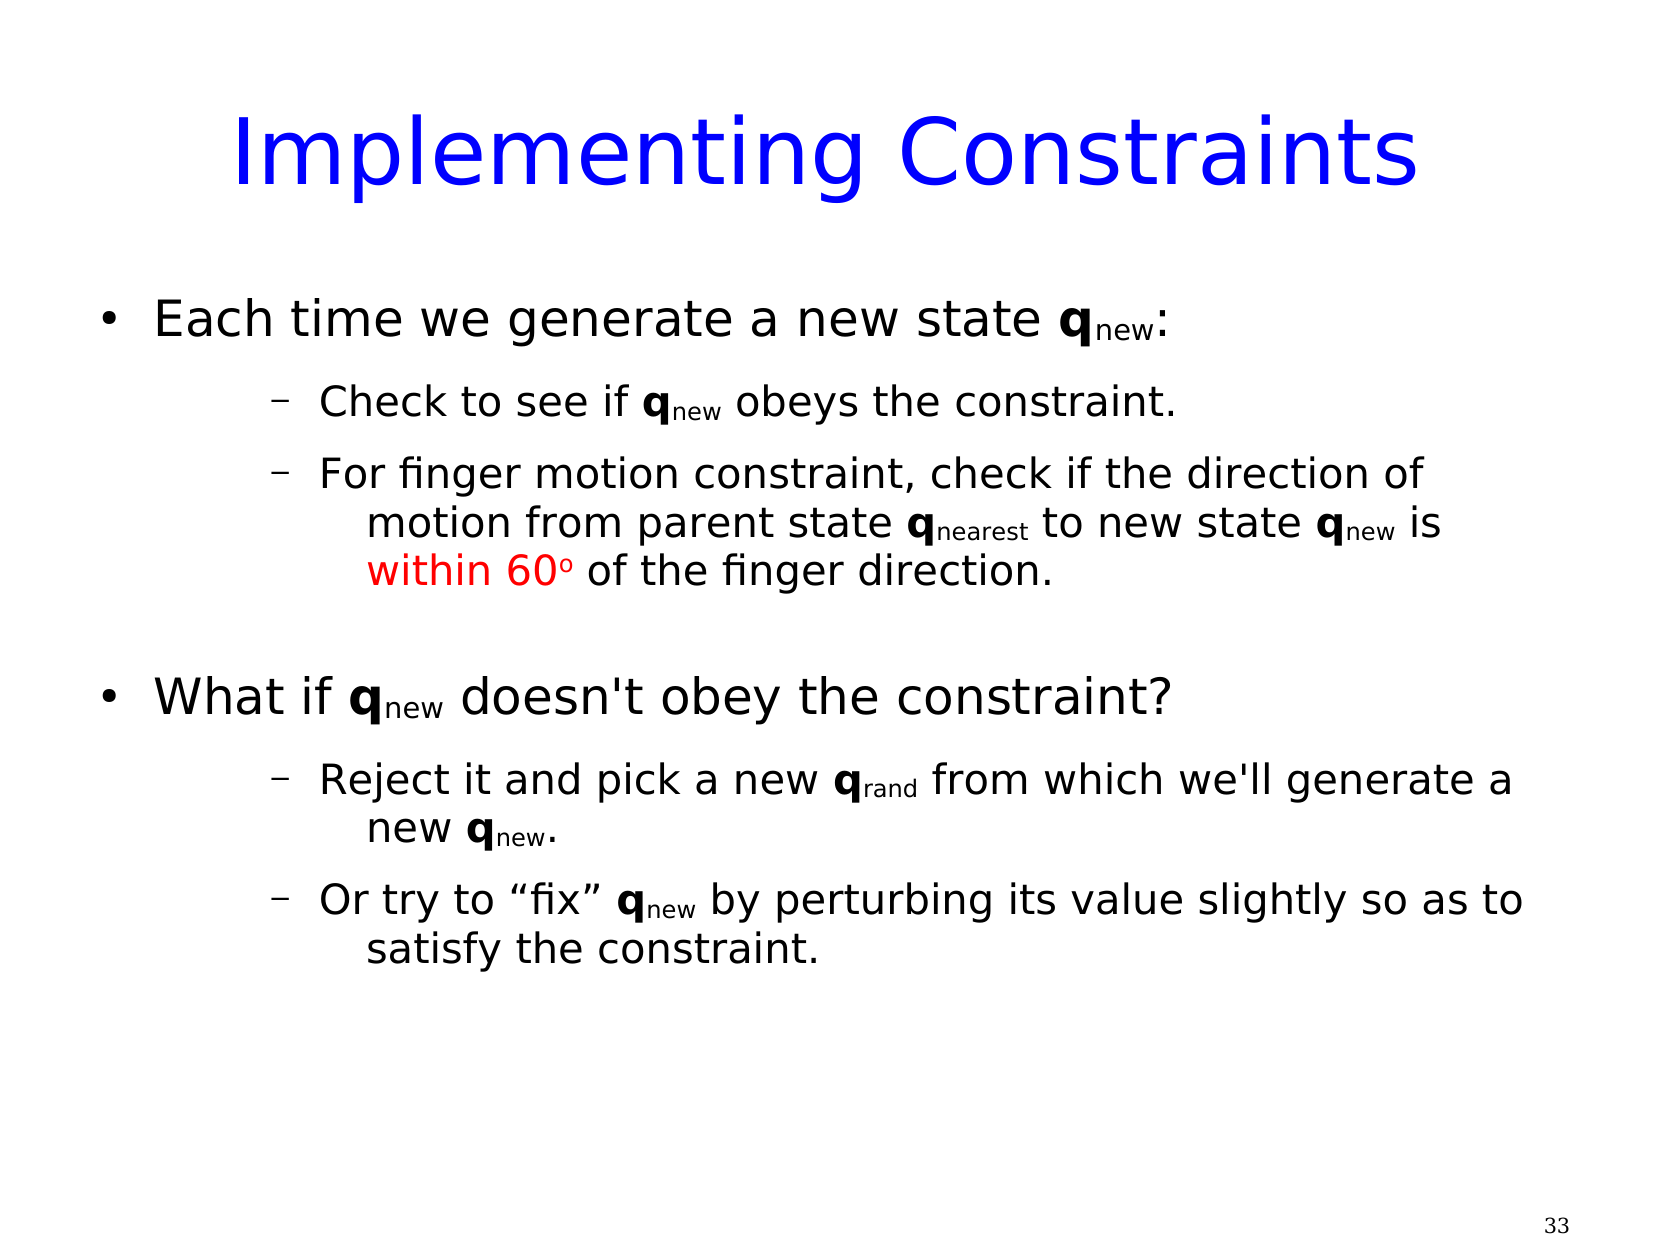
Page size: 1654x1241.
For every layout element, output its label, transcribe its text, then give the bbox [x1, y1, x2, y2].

list Each time we generate a new state qnew: Check to see if qnew obeys the constraint. For finger motion constraint, check if the direction of motion from parent state qnearest to new state qnew is within 60o of the finger direction. What if qnew doesn't obey the constraint? Reject it and pick a new qrand from which we'll generate a new qnew. Or try to “fix” qnew by perturbing its value slightly so as to satisfy the constraint. [82, 290, 1571, 1095]
title Implementing Constraints [82, 56, 1571, 250]
